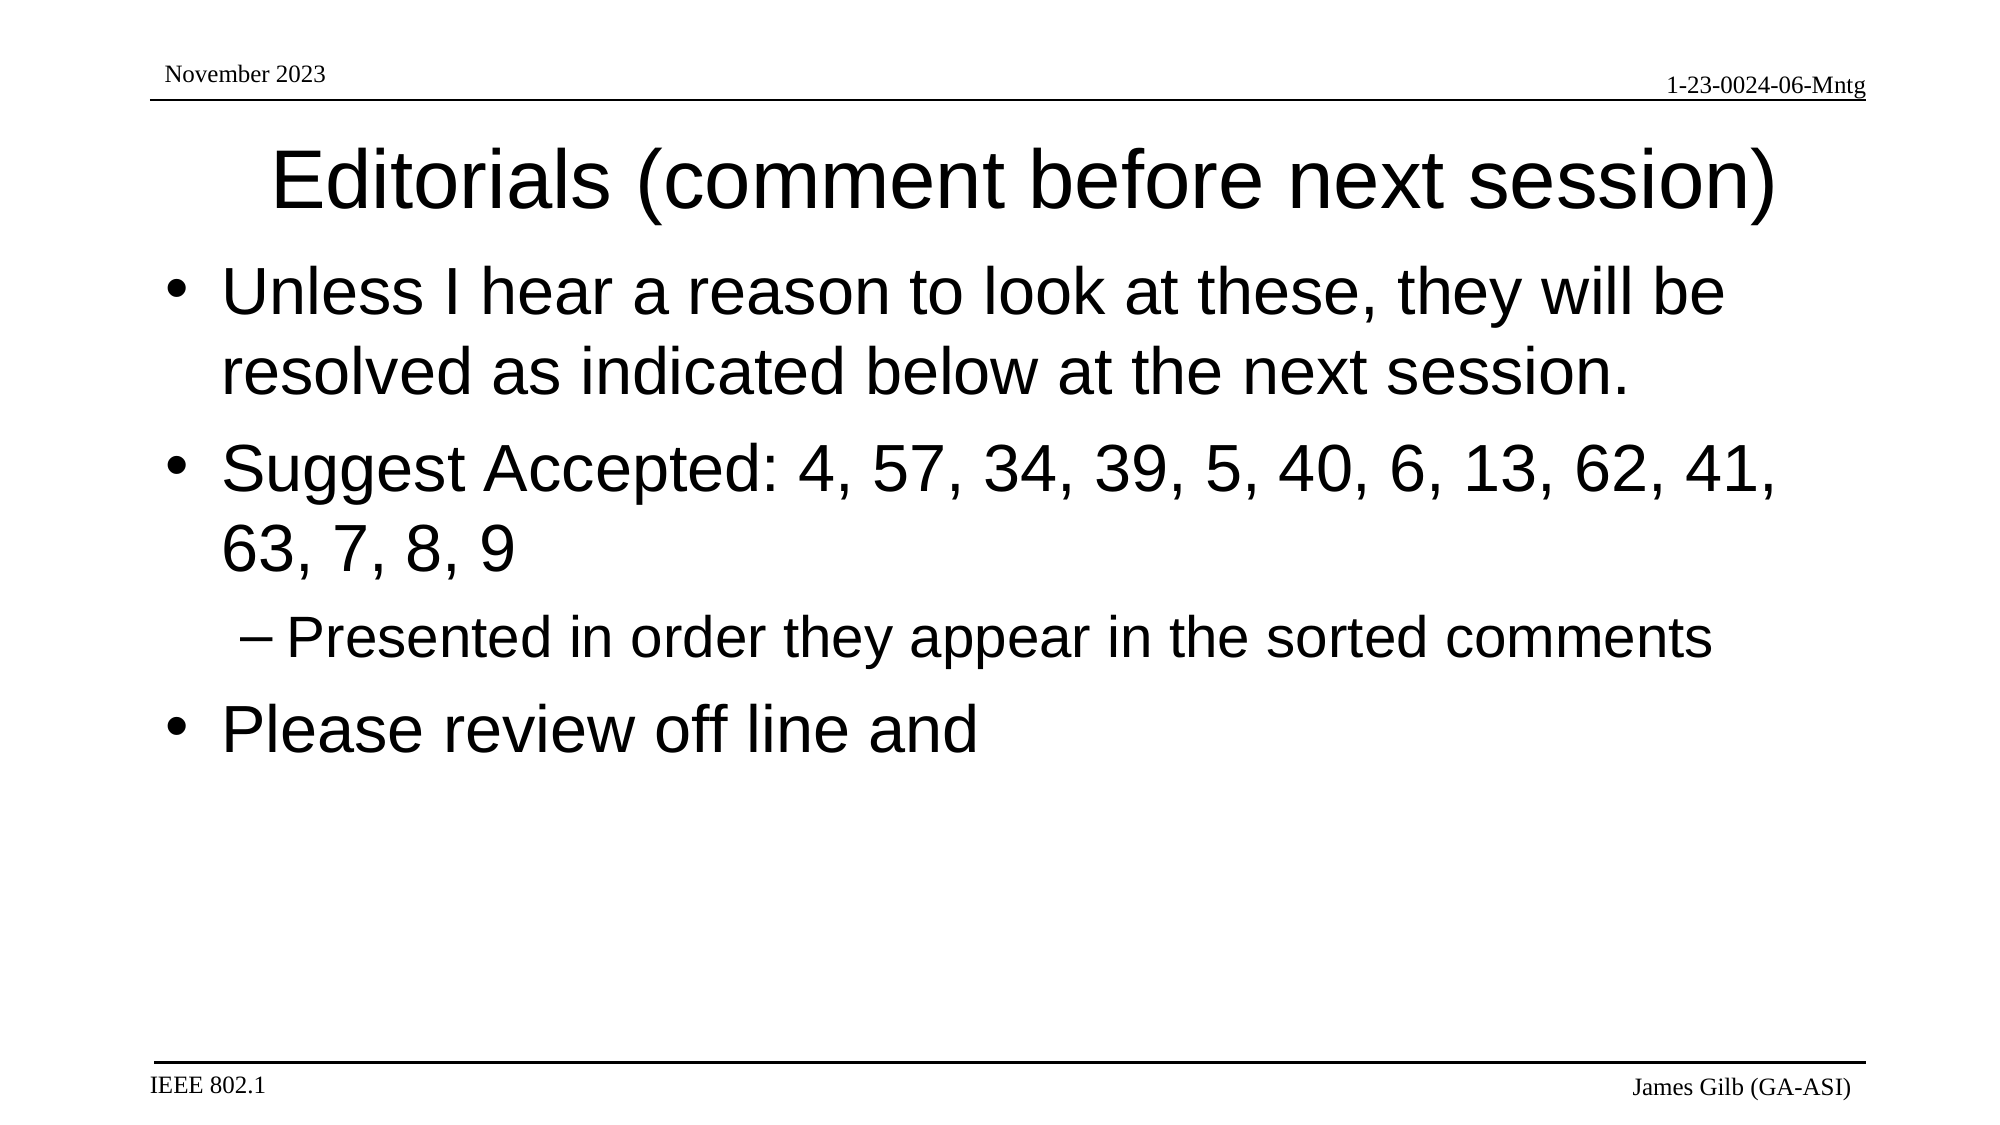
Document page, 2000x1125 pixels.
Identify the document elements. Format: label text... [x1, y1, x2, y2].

title Editorials (comment before next session) [149, 112, 1900, 238]
list Unless I hear a reason to look at these, they will be resolved as indicated below at the next session. Suggest Accepted: 4, 57, 34, 39, 5, 40, 6, 13, 62, 41, 63, 7, 8, 9 Presented in order they appear in the sorted comments Please review off line and [149, 239, 1900, 1051]
